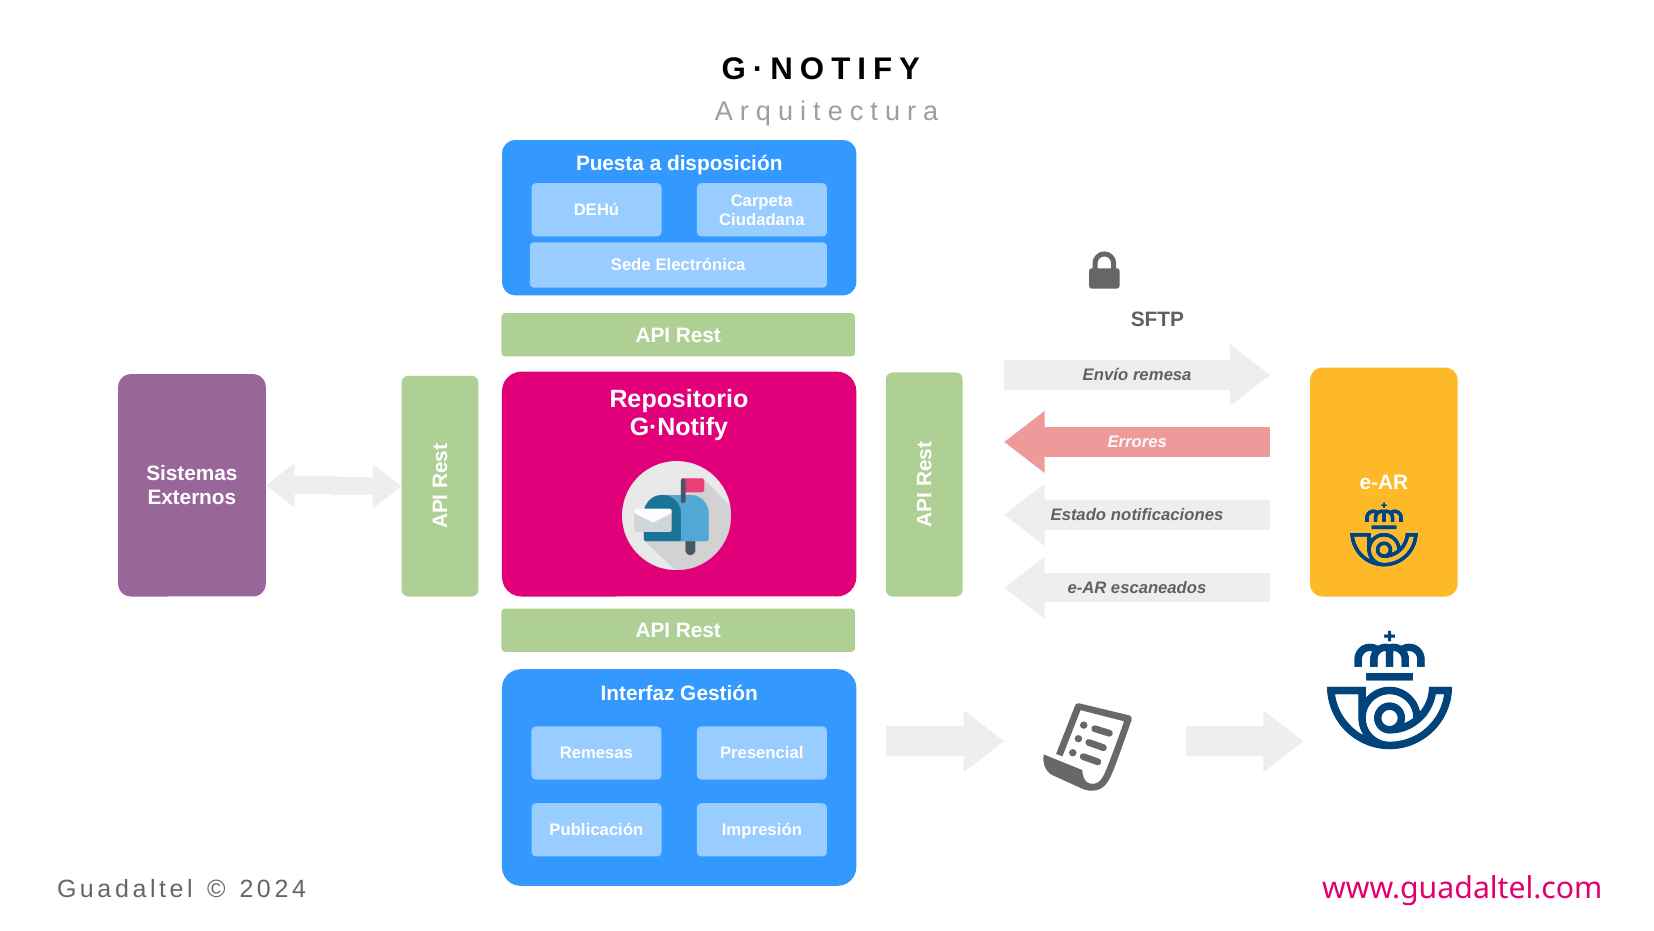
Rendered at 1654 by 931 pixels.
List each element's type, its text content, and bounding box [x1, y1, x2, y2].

text_box Guadaltel © 2024 [42, 861, 322, 914]
text_box Impresión [696, 803, 827, 857]
text_box Arquitectura [0, 88, 1654, 139]
text_box Carpeta Ciudadana [696, 183, 827, 237]
text_box Sede Electrónica [529, 242, 827, 288]
text_box API Rest [501, 608, 856, 652]
text_box Repositorio G·Notify [501, 371, 857, 597]
picture [1196, 460, 1583, 827]
text_box Puesta a disposición [502, 140, 857, 296]
picture [622, 461, 731, 570]
text_box G·NOTIFY [0, 35, 1648, 88]
text_box Presencial [696, 726, 827, 780]
text_box e-AR [1310, 367, 1458, 460]
text_box API Rest [501, 313, 856, 357]
text_box Remesas [531, 726, 662, 780]
text_box Interfaz Gestión [501, 669, 857, 886]
text_box Sistemas Externos [118, 374, 266, 597]
text_box API Rest [885, 372, 963, 597]
picture [1080, 248, 1128, 296]
text_box SFTP [1116, 299, 1205, 339]
text_box www.guadaltel.com [1307, 862, 1630, 913]
text_box API Rest [401, 375, 479, 597]
text_box Publicación [531, 803, 662, 857]
picture [1043, 702, 1132, 792]
text_box DEHú [531, 183, 662, 237]
